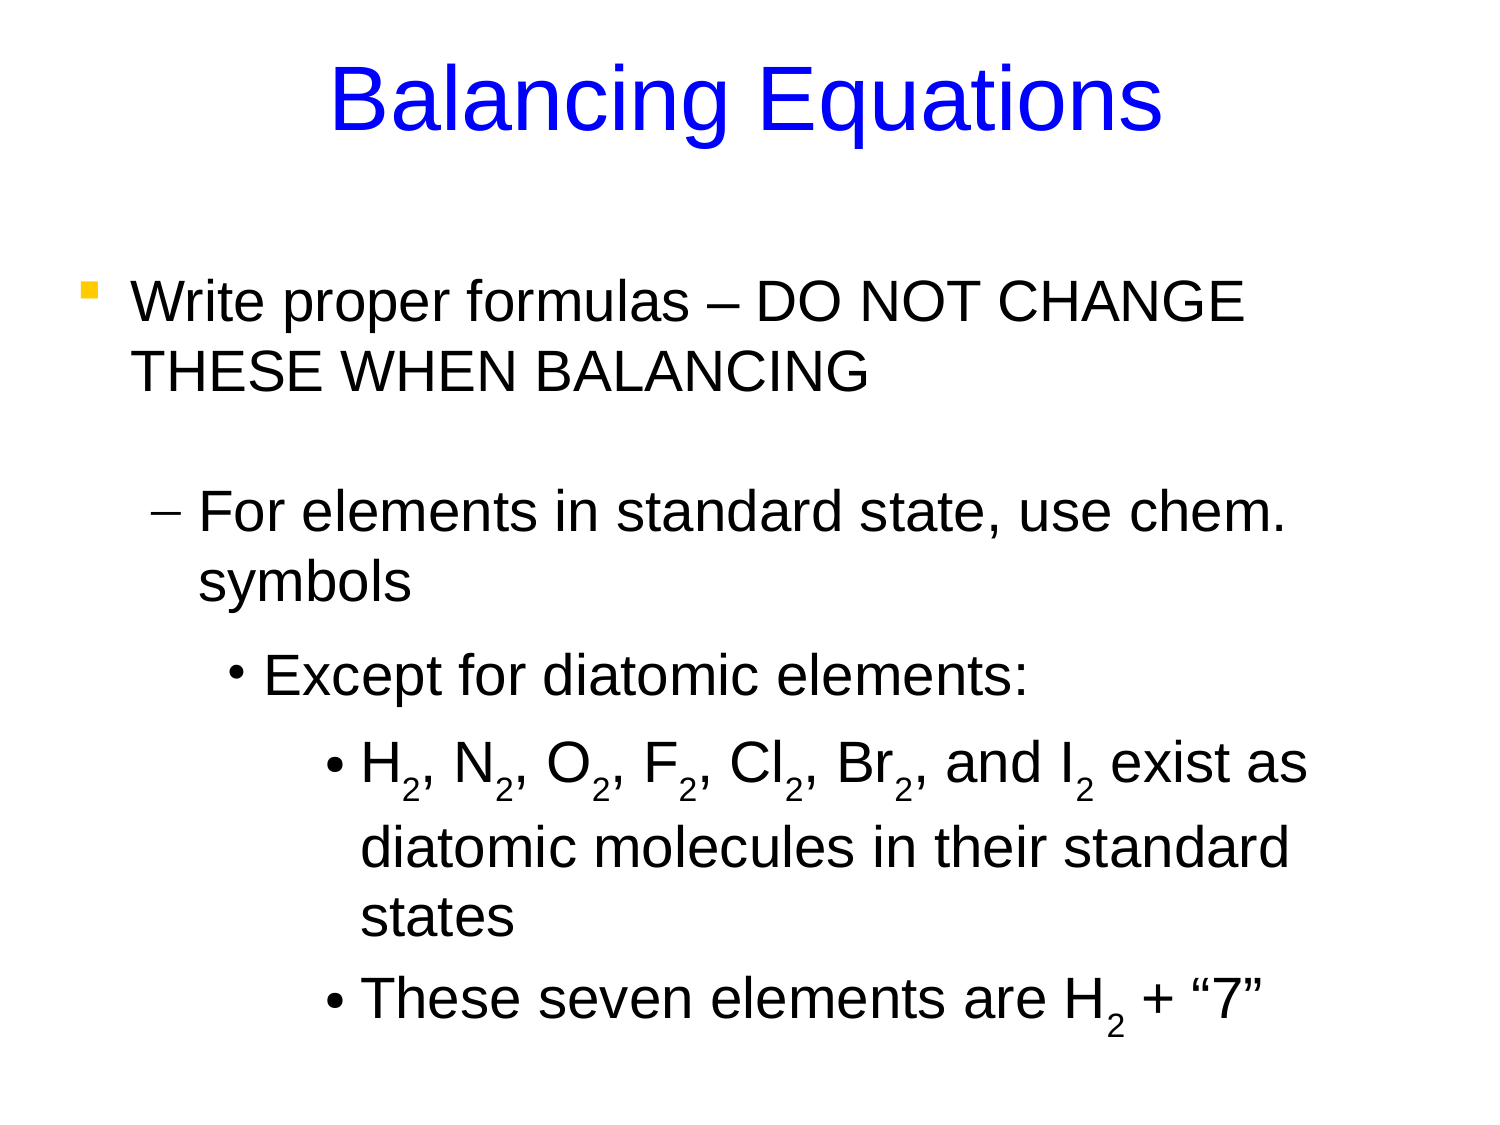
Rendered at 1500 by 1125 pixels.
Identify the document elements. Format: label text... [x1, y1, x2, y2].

list Write proper formulas – DO NOT CHANGE THESE WHEN BALANCING For elements in standard state, use chem. symbols Except for diatomic elements: H2, N2, O2, F2, Cl2, Br2, and I2 exist as diatomic molecules in their standard states These seven elements are H2 + “7” [61, 255, 1463, 1053]
title Balancing Equations [49, 30, 1446, 157]
